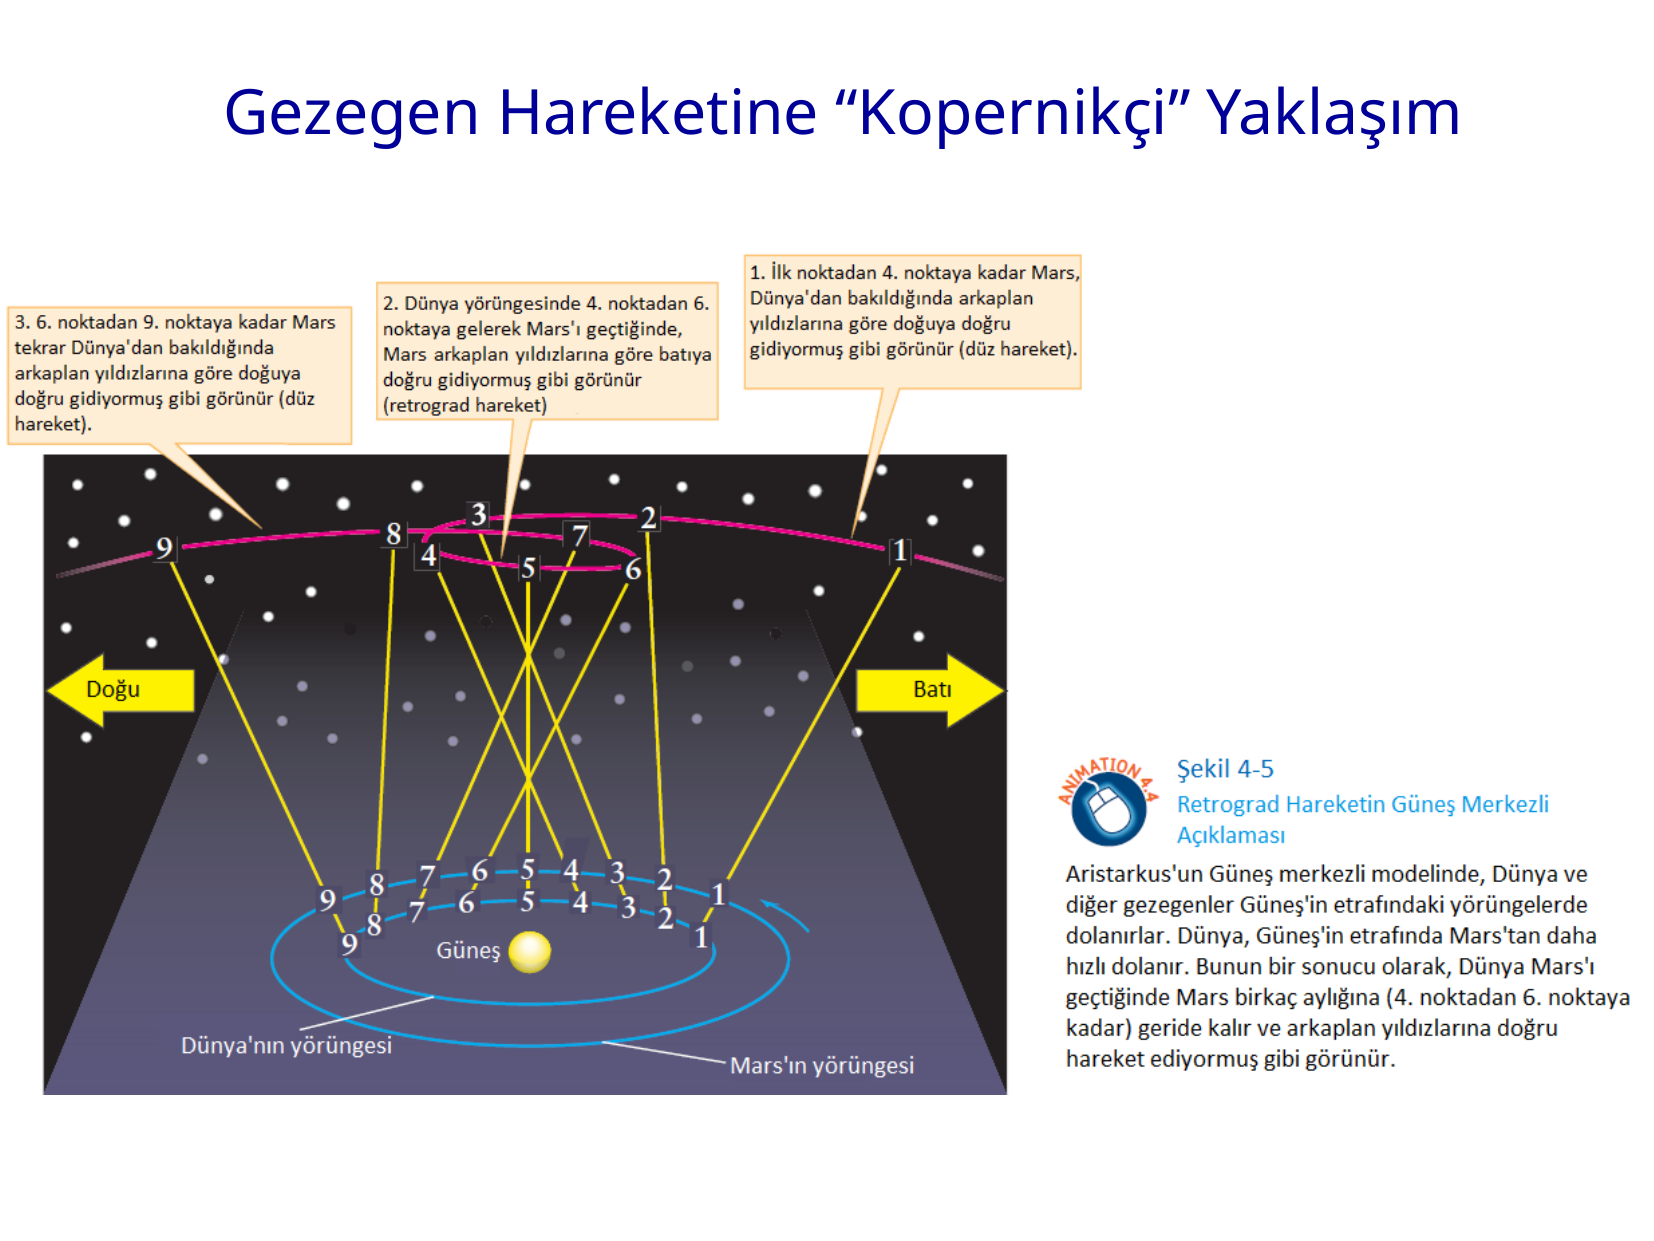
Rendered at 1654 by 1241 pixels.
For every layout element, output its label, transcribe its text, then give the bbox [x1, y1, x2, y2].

title Gezegen Hareketine “Kopernikçi” Yaklaşım [82, 43, 1571, 176]
picture [0, 239, 1653, 1096]
